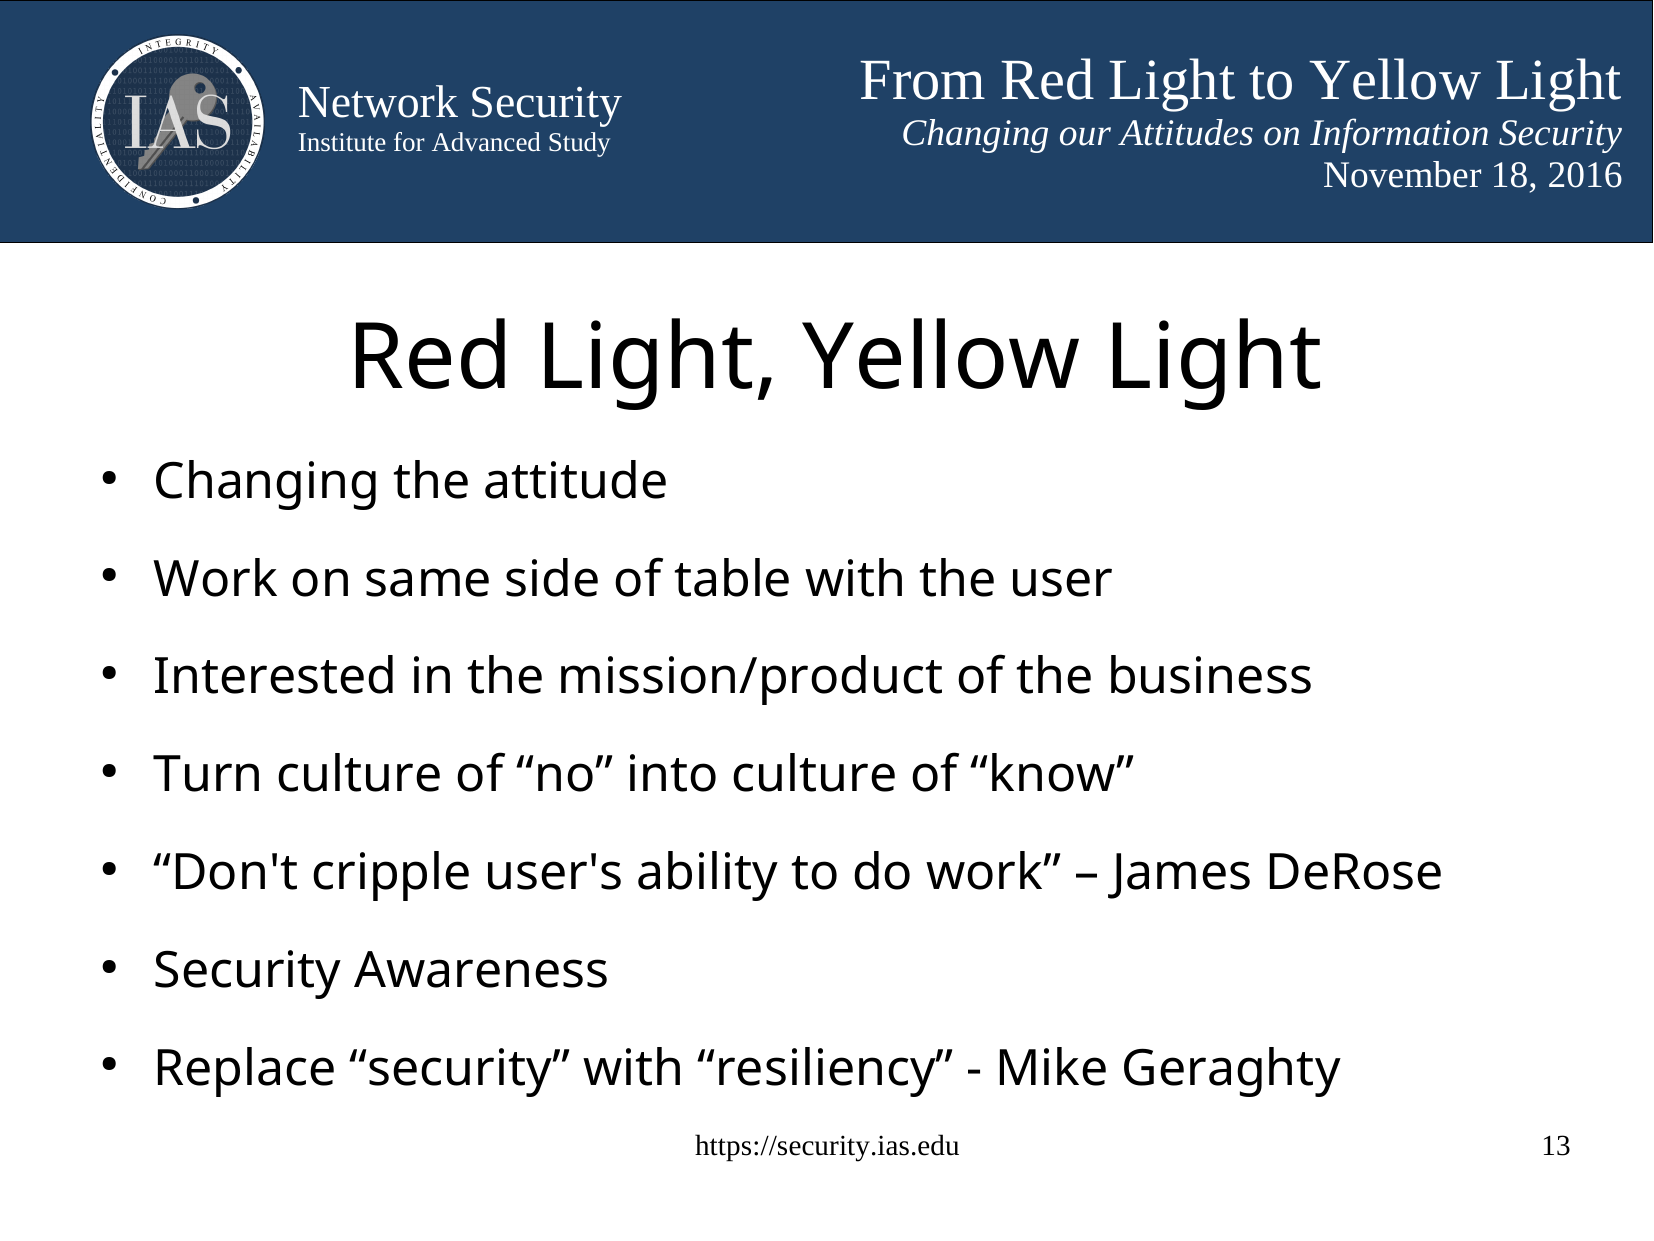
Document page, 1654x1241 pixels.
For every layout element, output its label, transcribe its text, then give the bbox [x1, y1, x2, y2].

picture [72, 16, 283, 228]
list Red Light, Yellow Light Changing the attitude Work on same side of table with the user Interested in the mission/product of the business Turn culture of “no” into culture of “know” “Don't cripple user's ability to do work” – James DeRose Security Awareness Replace “security” with “resiliency” - Mike Geraghty [82, 290, 1571, 1113]
